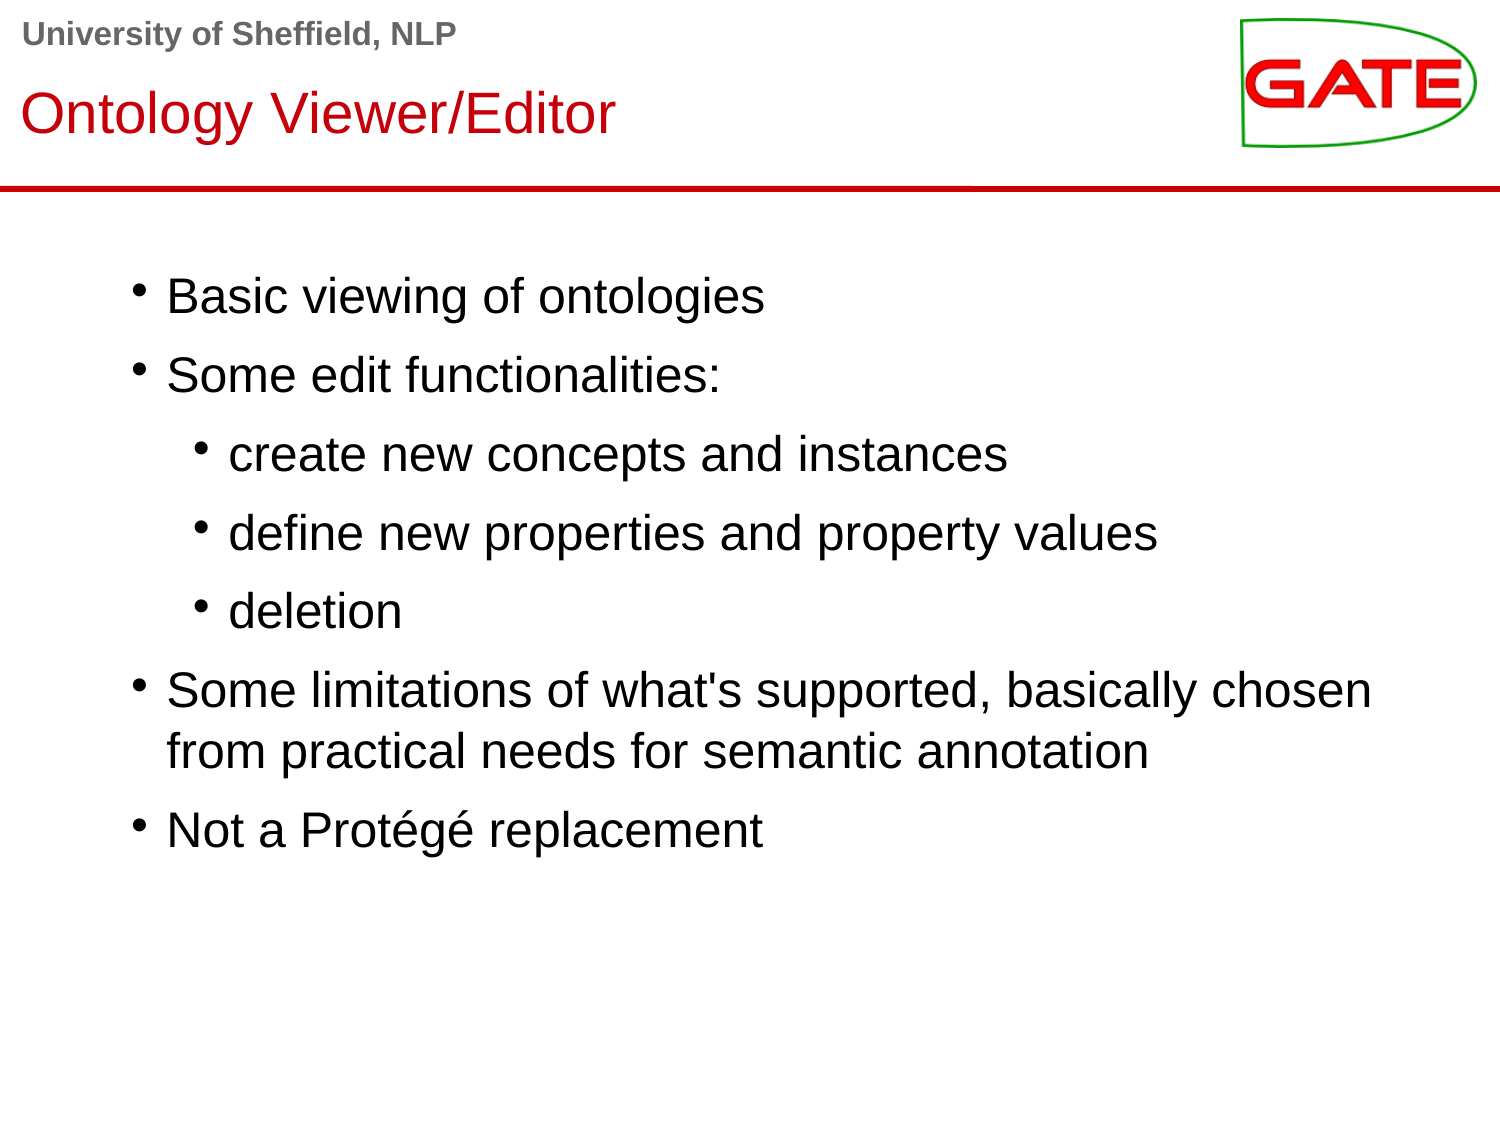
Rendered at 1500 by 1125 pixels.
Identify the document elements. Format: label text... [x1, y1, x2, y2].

list Basic viewing of ontologies Some edit functionalities: create new concepts and instances define new properties and property values deletion Some limitations of what's supported, basically chosen from practical needs for semantic annotation Not a Protégé replacement [75, 262, 1425, 1030]
picture [1240, 18, 1477, 148]
title Ontology Viewer/Editor [20, 27, 1371, 201]
